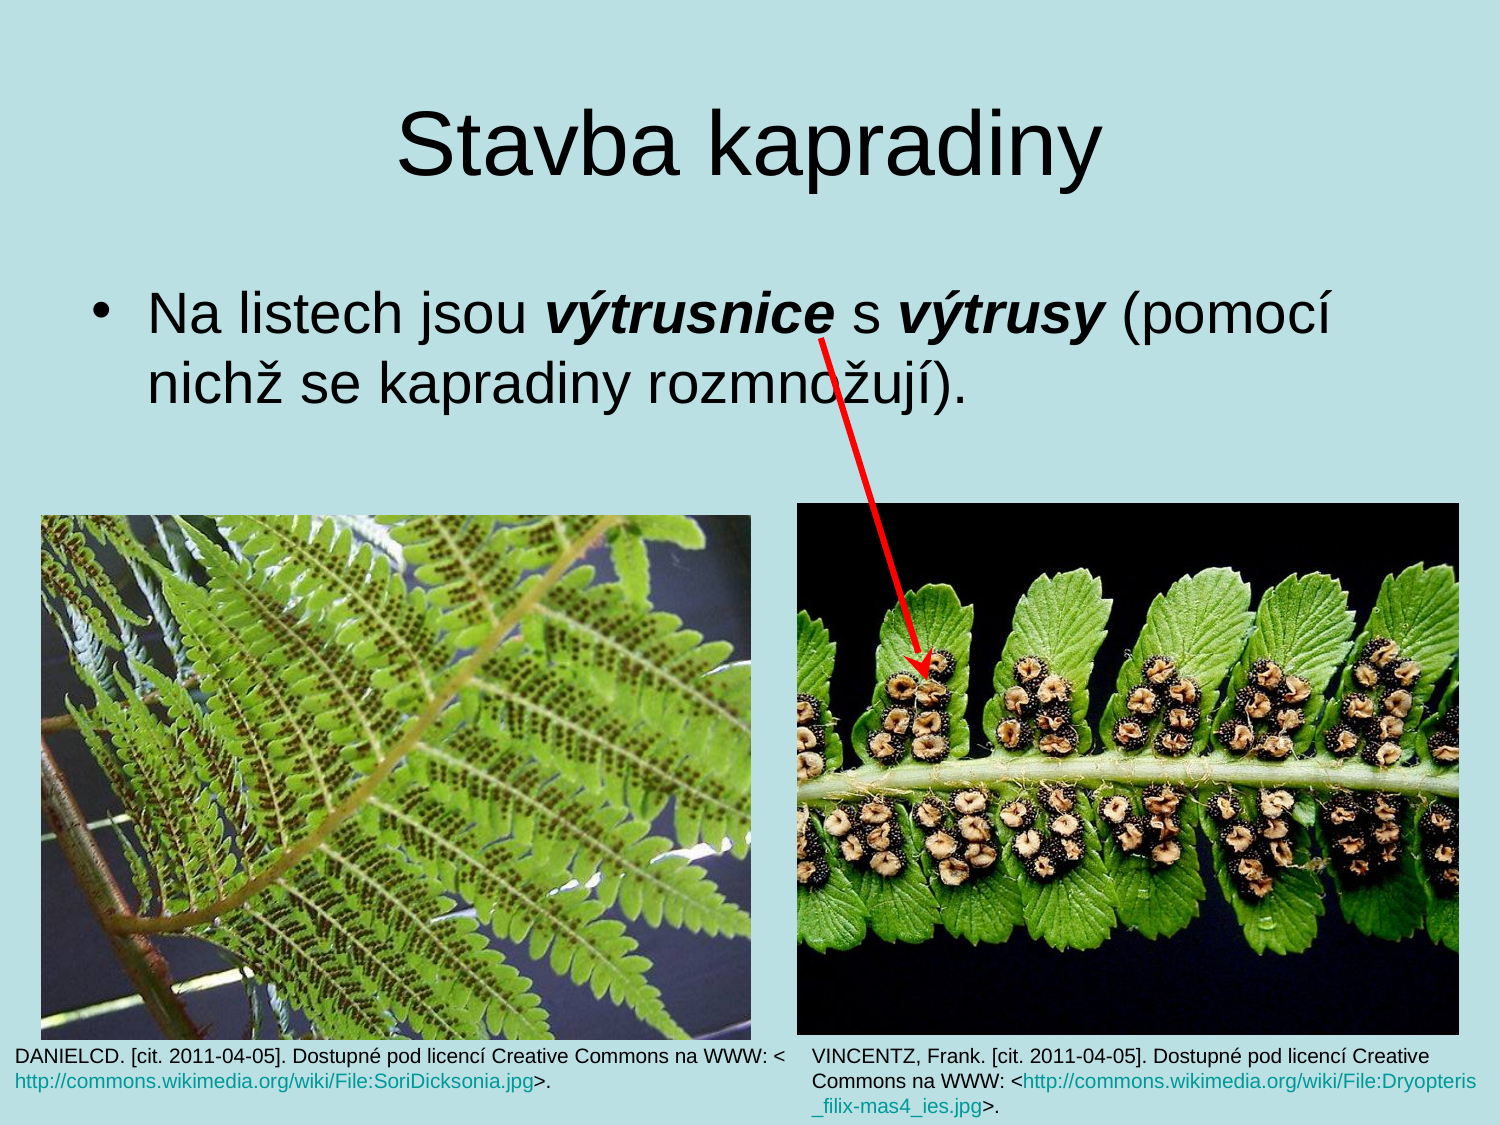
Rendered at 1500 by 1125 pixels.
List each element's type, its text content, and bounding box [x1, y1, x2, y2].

list Na listech jsou výtrusnice s výtrusy (pomocí nichž se kapradiny rozmnožují). [76, 267, 1377, 507]
picture [41, 515, 751, 1040]
text_box VINCENTZ, Frank. [cit. 2011-04-05]. Dostupné pod licencí Creative Commons na WWW: <http://commons.wikimedia.org/wiki/File:Dryopteris_filix-mas4_ies.jpg>. [797, 1034, 1500, 1125]
title Stavba kapradiny [75, 45, 1426, 233]
picture [797, 503, 1459, 1035]
text_box DANIELCD. [cit. 2011-04-05]. Dostupné pod licencí Creative Commons na WWW: <http://commons.wikimedia.org/wiki/File:SoriDicksonia.jpg>. [0, 1034, 797, 1101]
